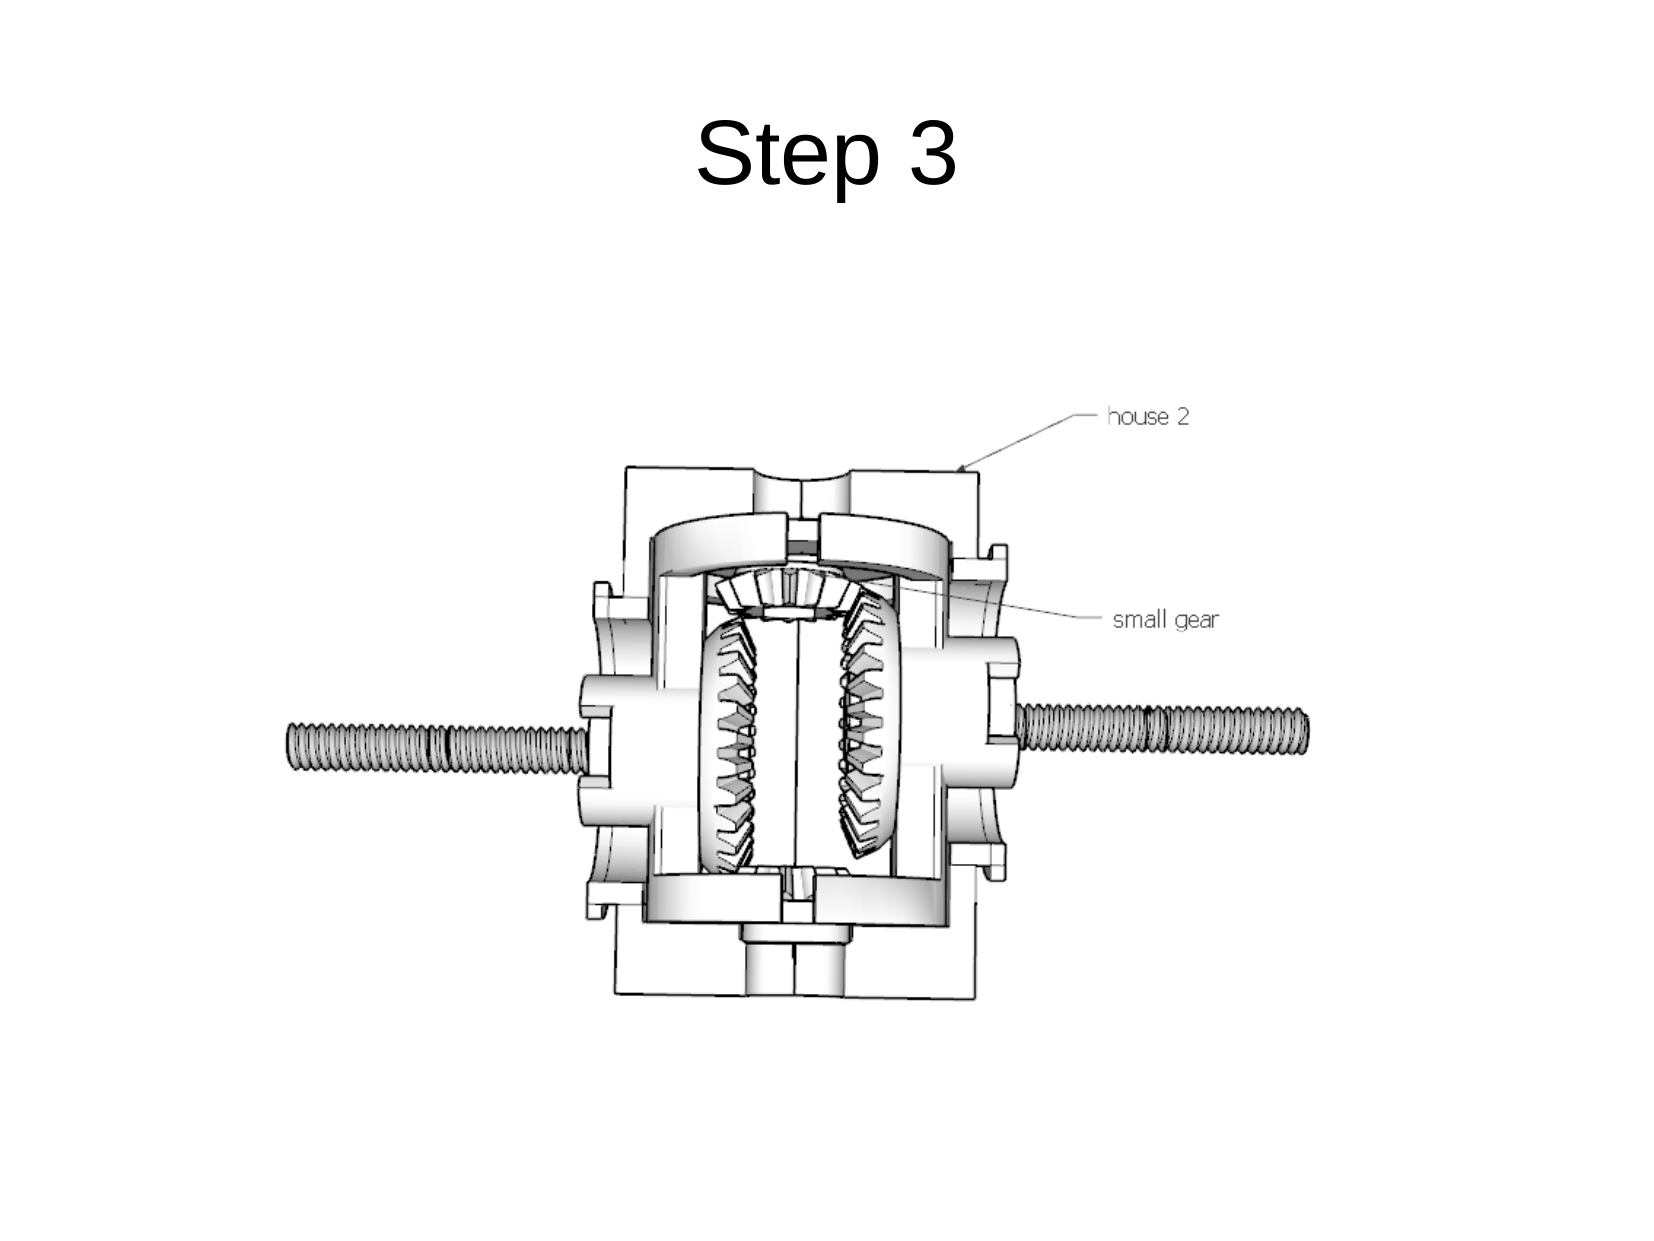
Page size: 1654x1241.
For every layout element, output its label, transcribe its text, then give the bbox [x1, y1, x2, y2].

picture [139, 314, 1514, 1085]
title Step 3 [82, 49, 1571, 257]
